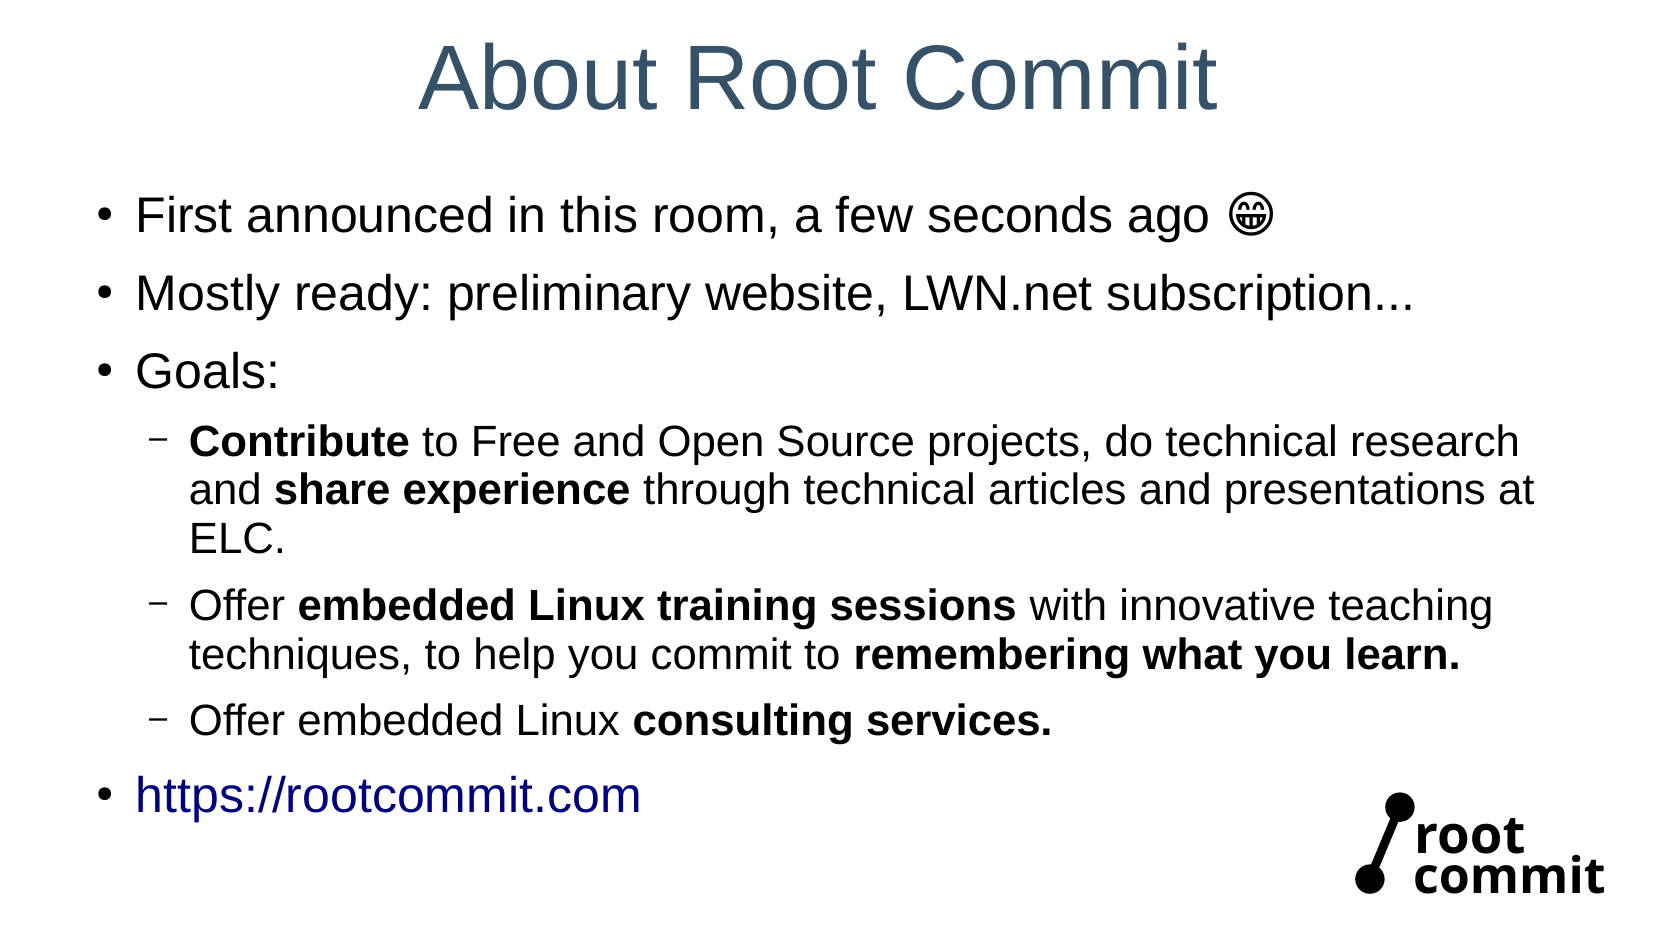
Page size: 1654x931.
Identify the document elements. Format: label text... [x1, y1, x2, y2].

list First announced in this room, a few seconds ago 😁 Mostly ready: preliminary website, LWN.net subscription... Goals: Contribute to Free and Open Source projects, do technical research and share experience through technical articles and presentations at ELC. Offer embedded Linux training sessions with innovative teaching techniques, to help you commit to remembering what you learn. Offer embedded Linux consulting services. https://rootcommit.com [82, 187, 1571, 826]
title About Root Commit [75, 0, 1564, 156]
